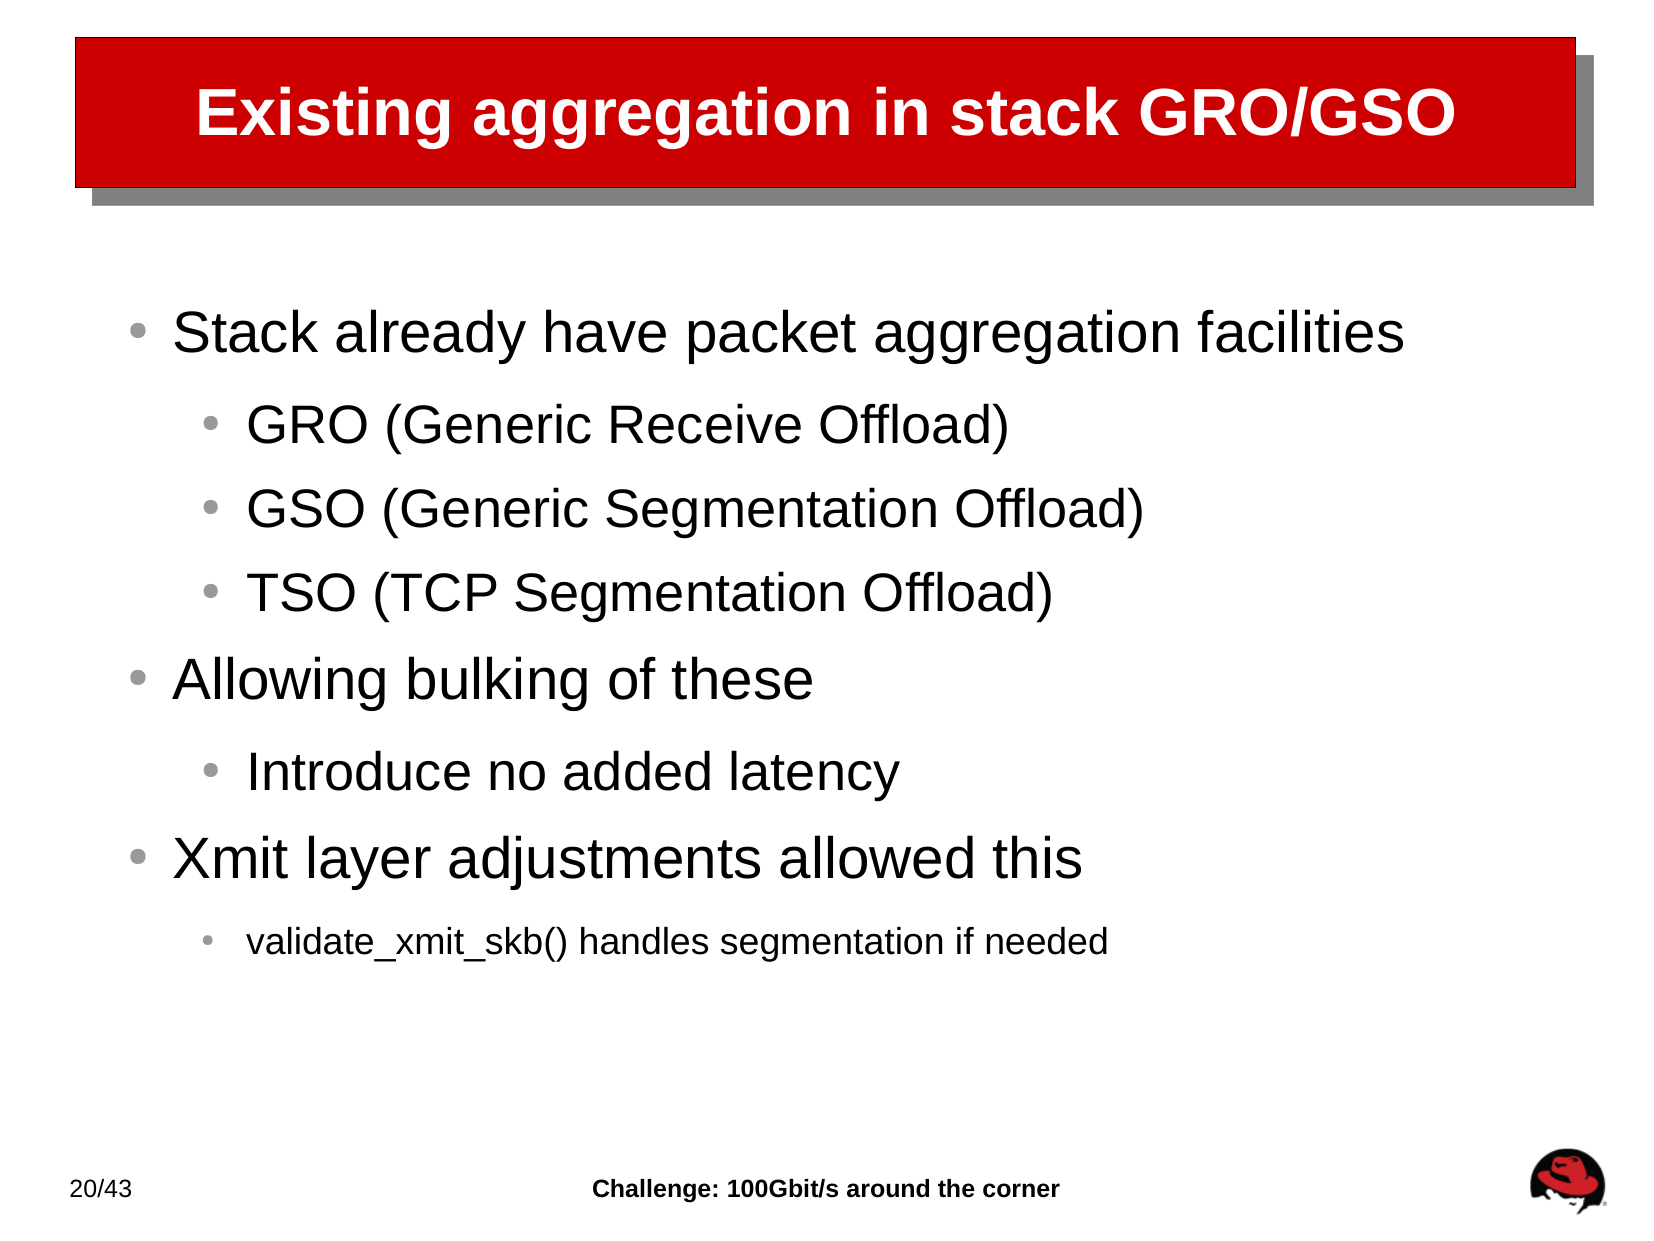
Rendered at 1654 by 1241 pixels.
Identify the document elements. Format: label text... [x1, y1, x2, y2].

picture [1529, 1146, 1613, 1224]
list Stack already have packet aggregation facilities GRO (Generic Receive Offload) GSO (Generic Segmentation Offload) TSO (TCP Segmentation Offload) Allowing bulking of these Introduce no added latency Xmit layer adjustments allowed this validate_xmit_skb() handles segmentation if needed [112, 300, 1538, 1088]
title Existing aggregation in stack GRO/GSO [116, 37, 1538, 188]
